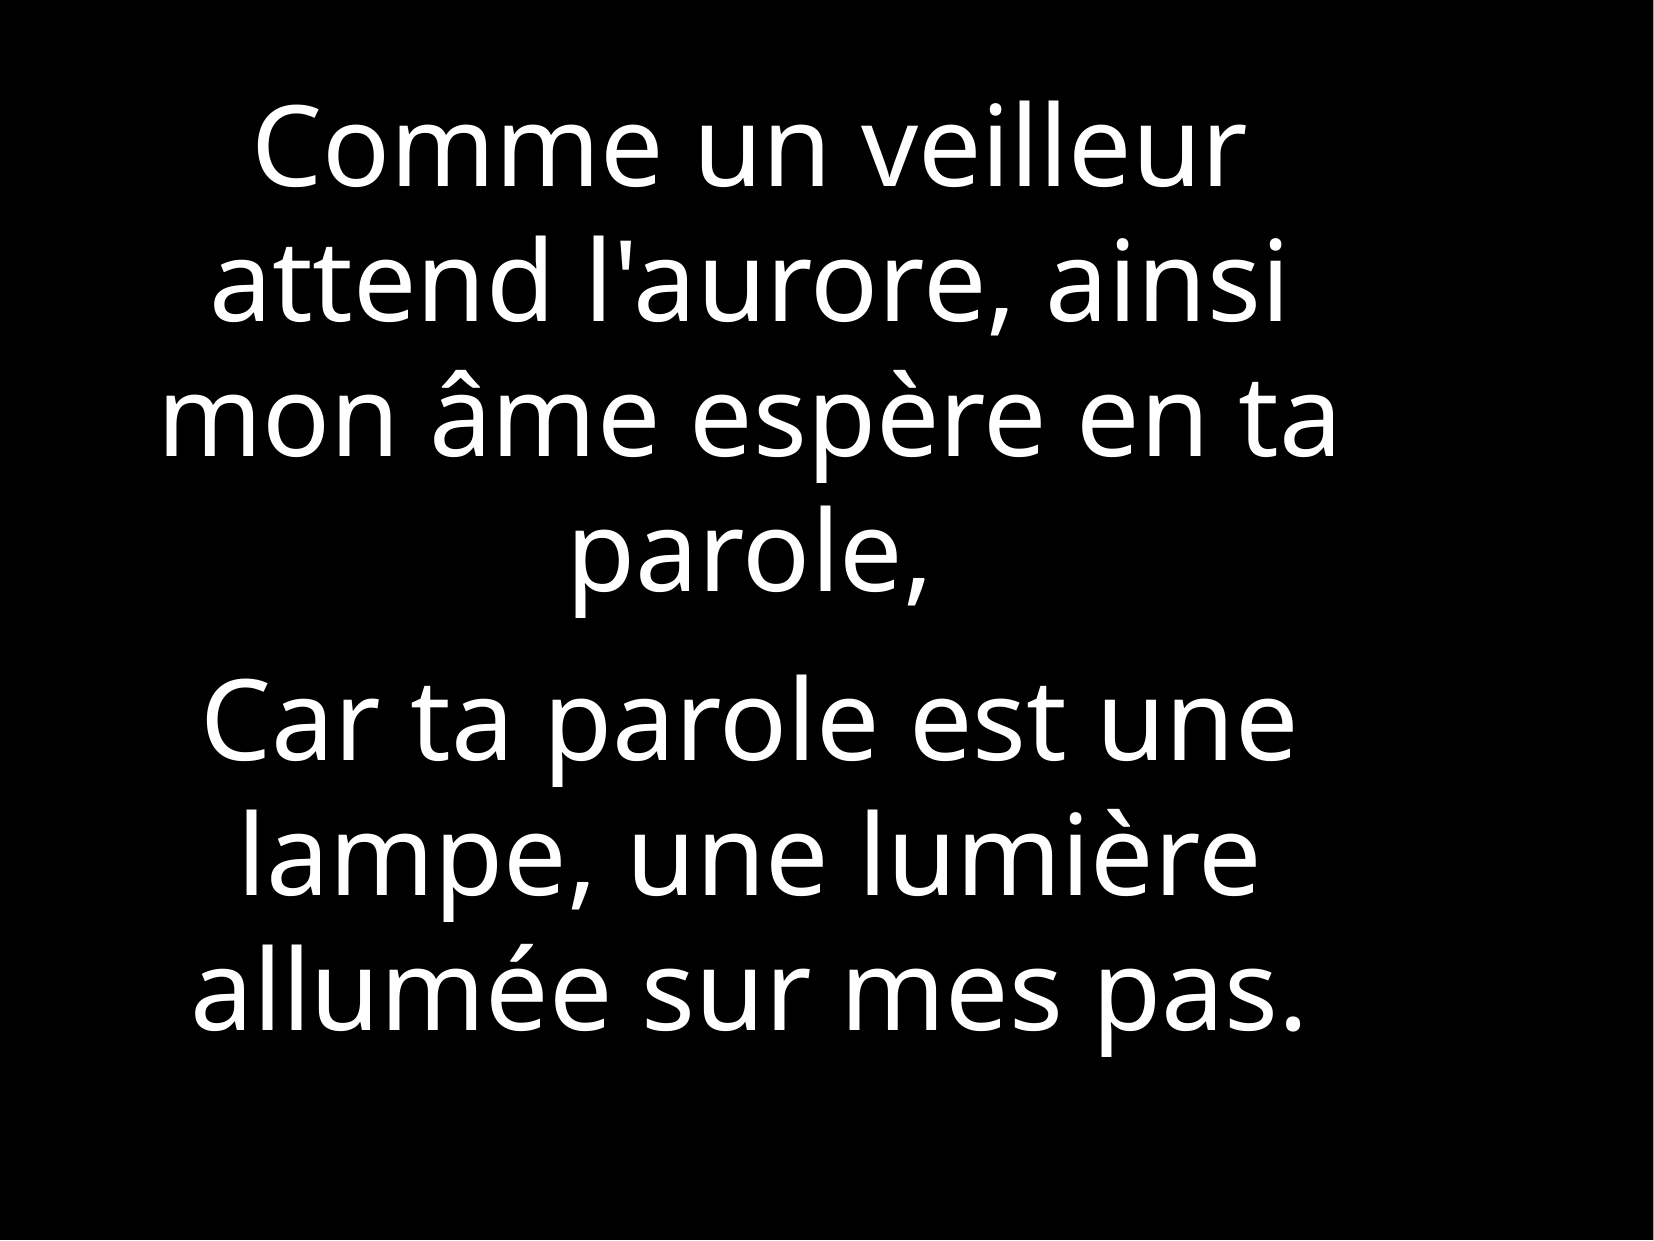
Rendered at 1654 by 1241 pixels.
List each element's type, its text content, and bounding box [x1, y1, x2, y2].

text_box Comme un veilleur attend l'aurore, ainsi mon âme espère en ta parole, Car ta parole est une lampe, une lumière allumée sur mes pas. [75, 66, 1426, 1005]
